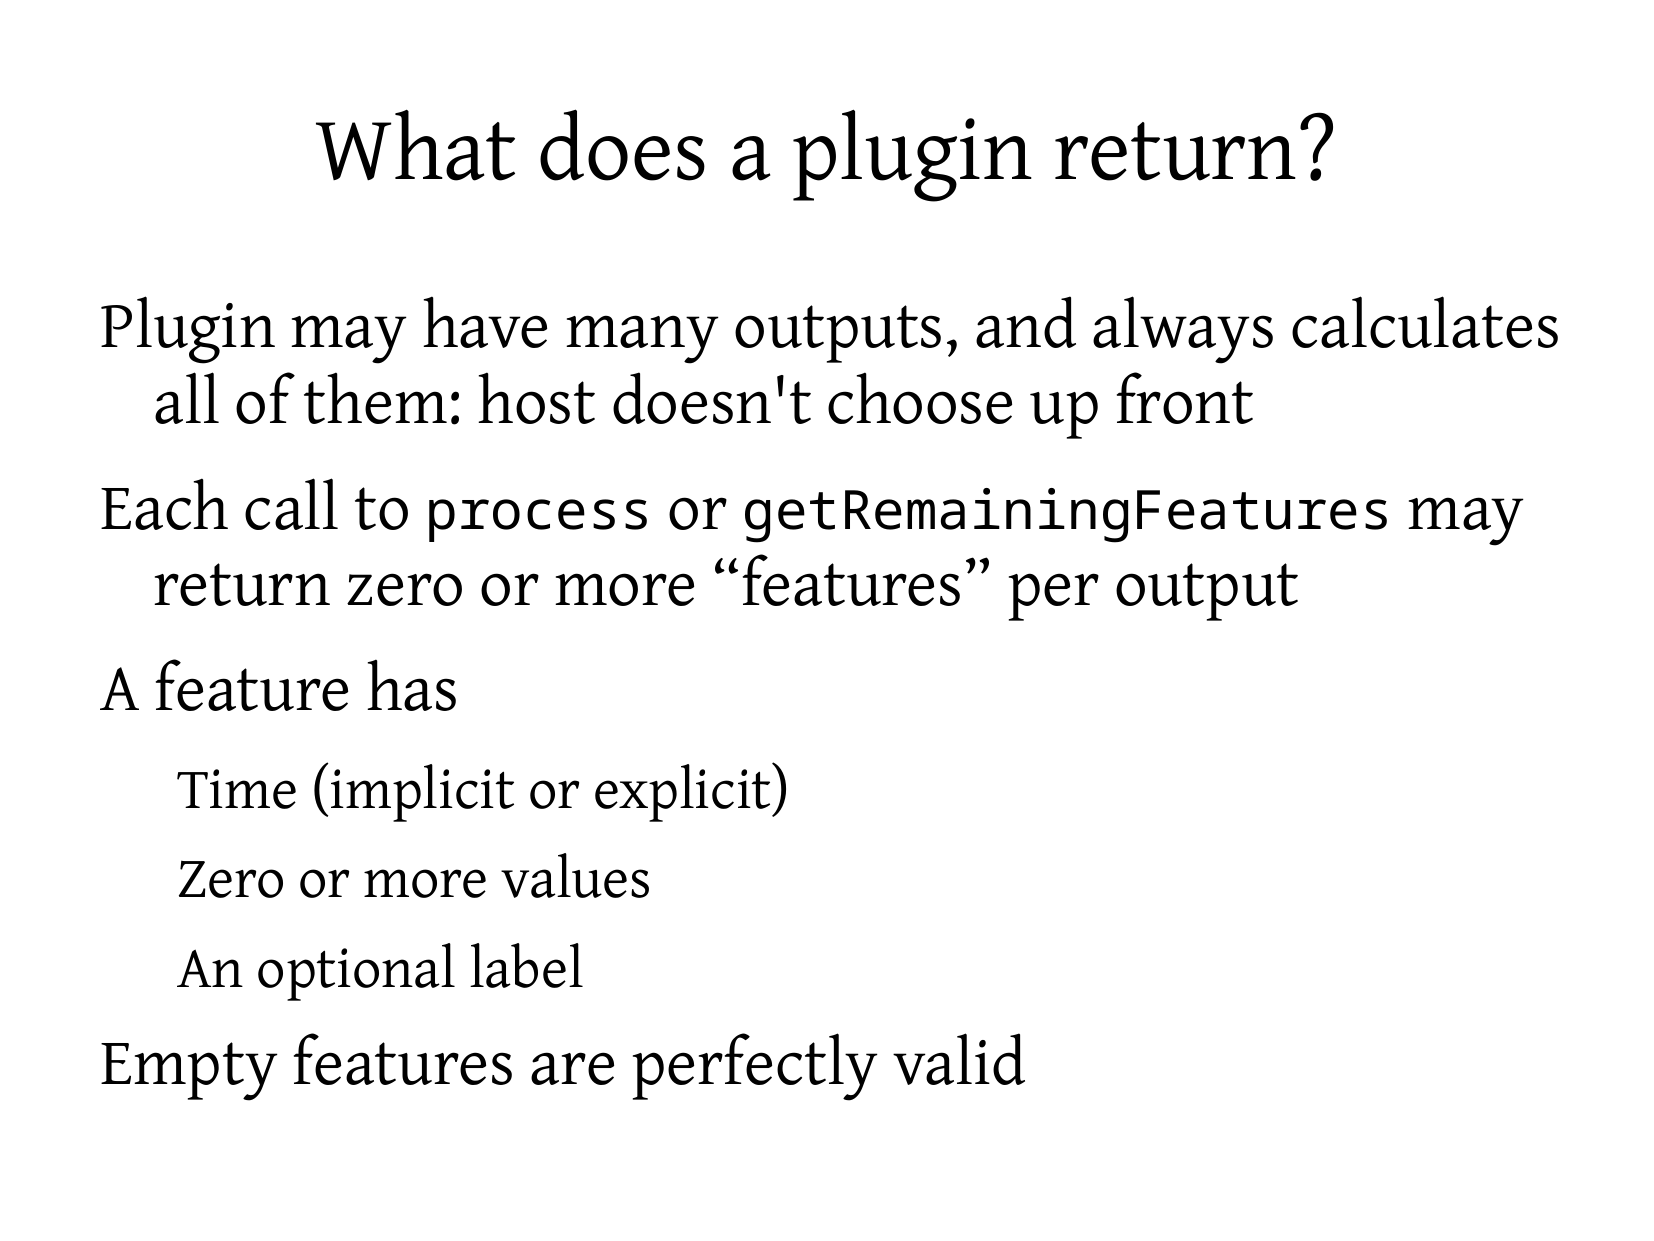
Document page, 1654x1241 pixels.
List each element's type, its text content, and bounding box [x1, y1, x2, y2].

list Plugin may have many outputs, and always calculates all of them: host doesn't choose up front Each call to process or getRemainingFeatures may return zero or more “features” per output A feature has Time (implicit or explicit) Zero or more values An optional label Empty features are perfectly valid [82, 290, 1571, 1103]
title What does a plugin return? [82, 49, 1571, 257]
